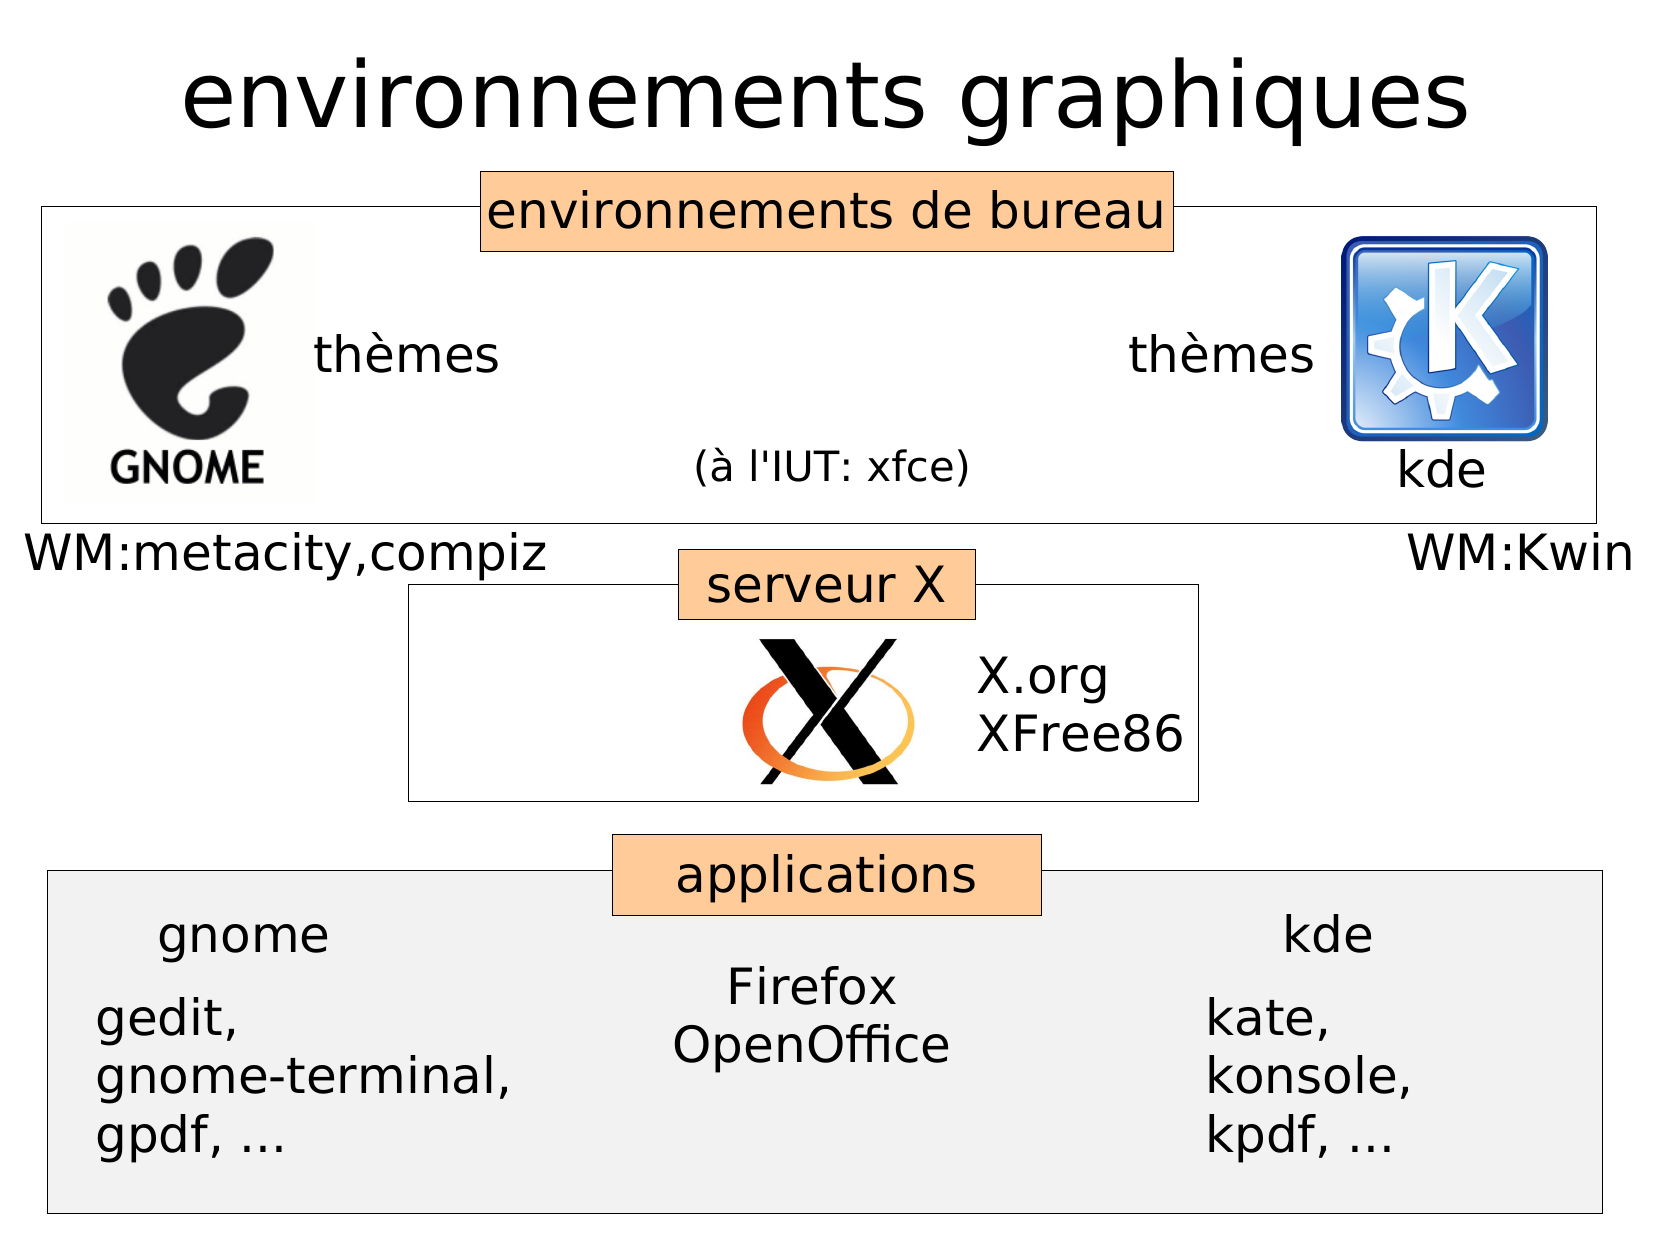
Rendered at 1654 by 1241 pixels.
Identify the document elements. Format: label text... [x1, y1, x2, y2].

text_box [408, 549, 1199, 802]
text_box WM:metacity,compiz [23, 523, 549, 583]
title environnements graphiques [136, 34, 1518, 158]
text_box gnome [157, 906, 331, 965]
text_box X.org XFree86 [976, 646, 1186, 764]
text_box kde [1282, 906, 1394, 965]
text_box [41, 171, 1597, 524]
text_box applications [675, 845, 978, 904]
text_box environnements de bureau [486, 182, 1167, 241]
text_box thèmes [1128, 325, 1317, 385]
text_box gedit, gnome-terminal, gpdf, ... [95, 989, 530, 1164]
text_box Firefox OpenOffice [672, 958, 953, 1075]
text_box kate, konsole, kpdf, ... [1205, 989, 1430, 1164]
picture [65, 222, 314, 504]
text_box kde [1396, 442, 1507, 500]
text_box thèmes [314, 325, 502, 385]
picture [1341, 235, 1548, 442]
text_box [47, 834, 1603, 1214]
picture [725, 630, 929, 794]
text_box serveur X [706, 555, 1054, 614]
text_box WM:Kwin [1406, 523, 1636, 583]
text_box (à l'IUT: xfce) [693, 442, 972, 501]
